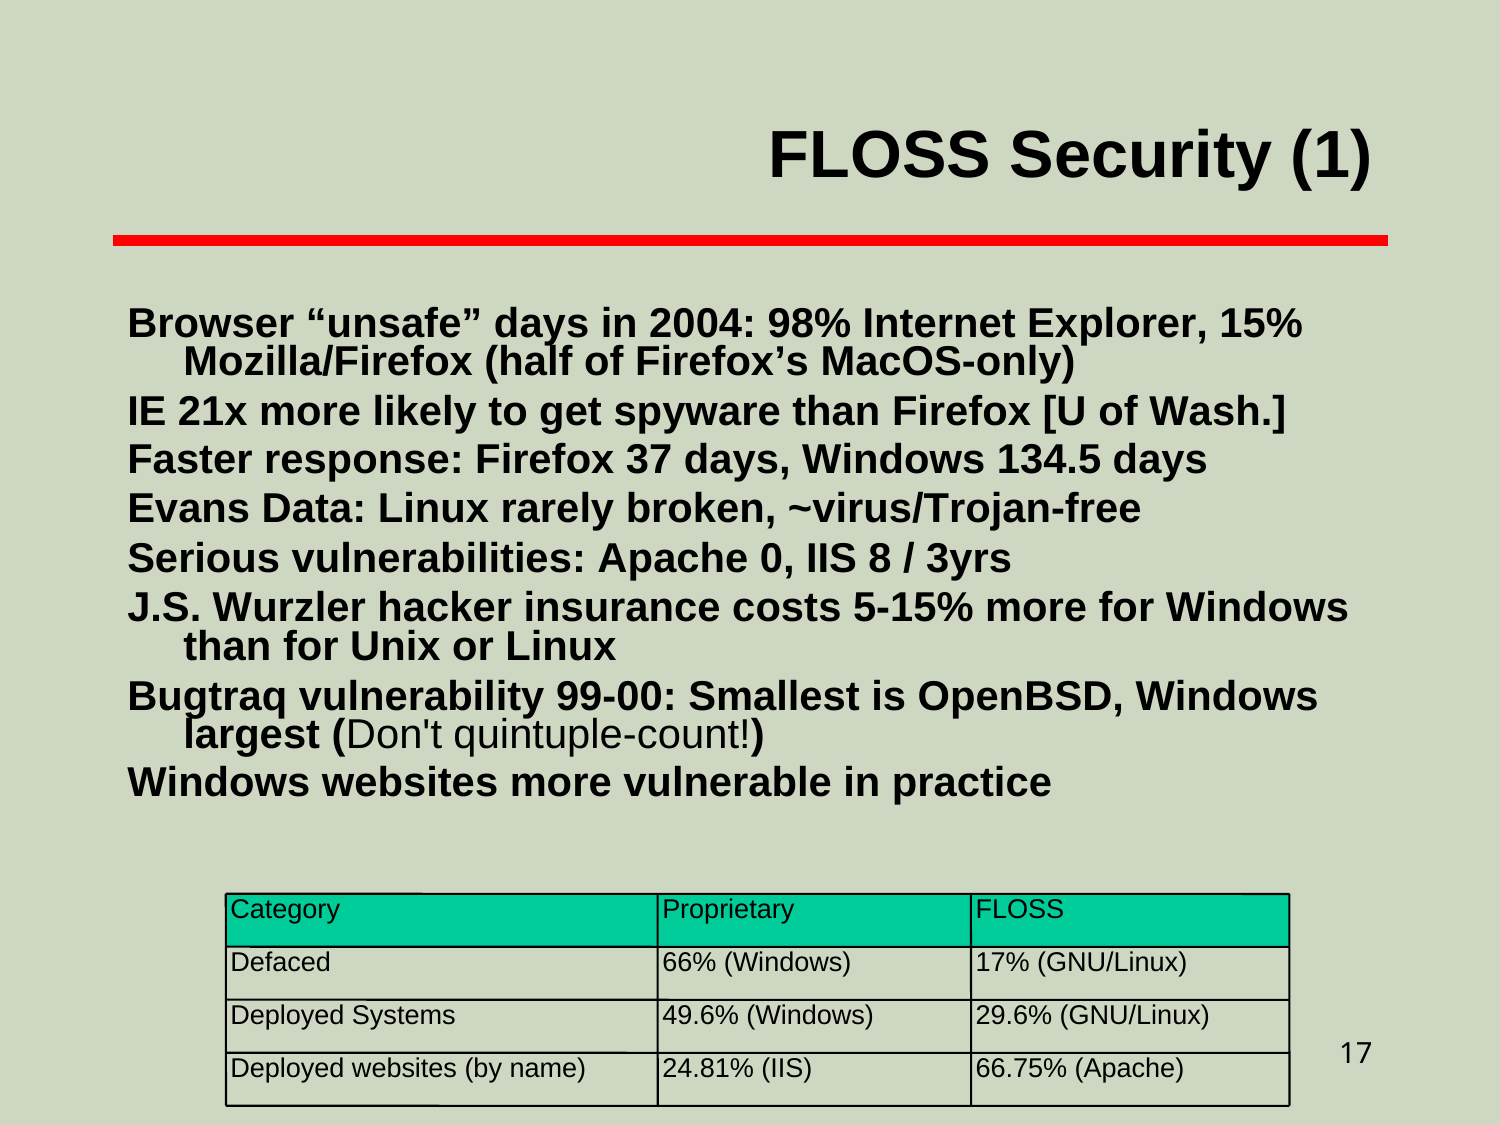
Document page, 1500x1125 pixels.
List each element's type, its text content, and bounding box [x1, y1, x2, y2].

text_box 17% (GNU/Linux) [973, 948, 1288, 998]
list Browser “unsafe” days in 2004: 98% Internet Explorer, 15% Mozilla/Firefox (half of Firefox’s MacOS-only) IE 21x more likely to get spyware than Firefox [U of Wash.] Faster response: Firefox 37 days, Windows 134.5 days Evans Data: Linux rarely broken, ~virus/Trojan-free Serious vulnerabilities: Apache 0, IIS 8 / 3yrs J.S. Wurzler hacker insurance costs 5-15% more for Windows than for Unix or Linux Bugtraq vulnerability 99-00: Smallest is OpenBSD, Windows largest (Don't quintuple-count!) Windows websites more vulnerable in practice [112, 299, 1388, 844]
text_box Defaced [227, 948, 656, 998]
text_box Deployed websites (by name) [227, 1054, 656, 1104]
text_box 66.75% (Apache) [973, 1054, 1288, 1104]
text_box 49.6% (Windows) [659, 1001, 970, 1051]
text_box FLOSS [972, 895, 1288, 945]
text_box 66% (Windows) [659, 948, 970, 998]
text_box Proprietary [659, 895, 969, 945]
text_box Category [227, 895, 656, 945]
text_box 24.81% (IIS) [659, 1054, 970, 1104]
text_box Deployed Systems [227, 1001, 656, 1051]
text_box 29.6% (GNU/Linux) [973, 1001, 1288, 1051]
title FLOSS Security (1) [337, 85, 1388, 224]
